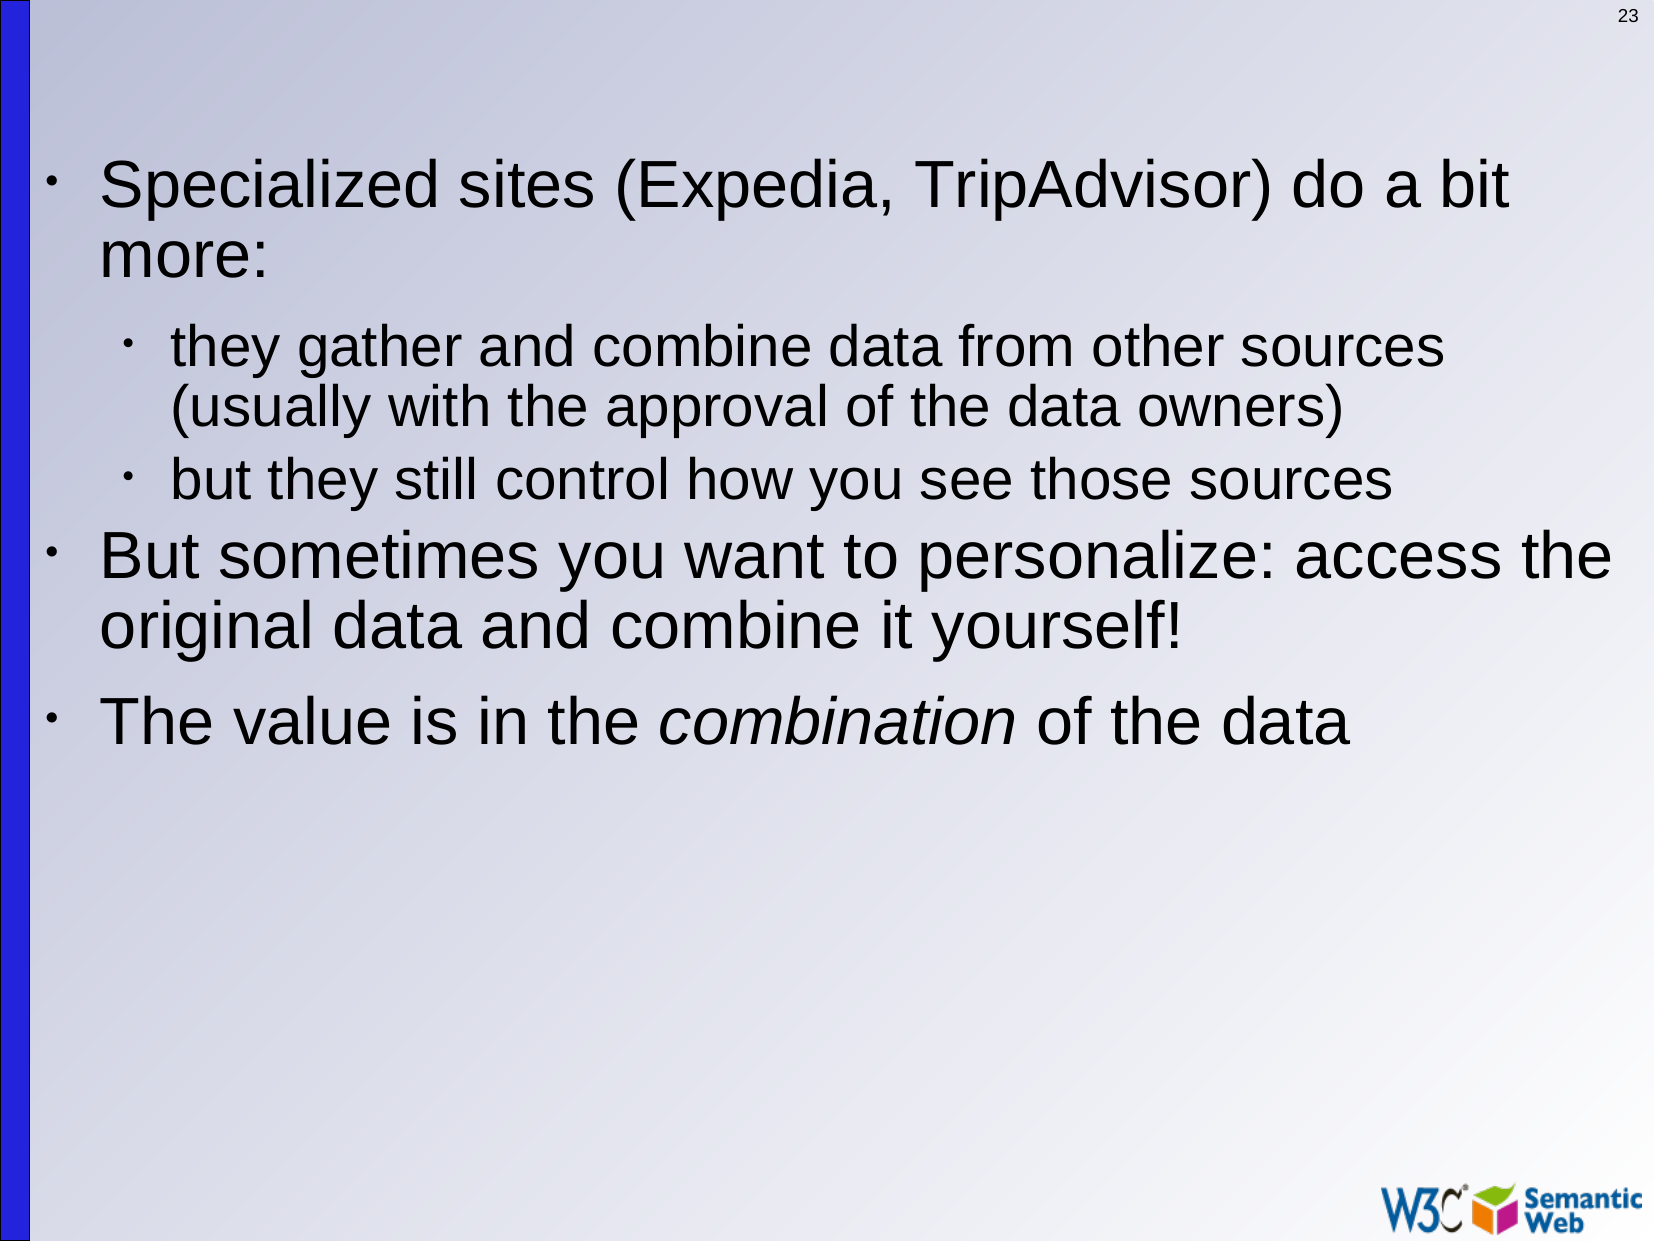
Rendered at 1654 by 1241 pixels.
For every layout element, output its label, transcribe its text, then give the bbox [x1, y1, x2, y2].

picture [1381, 1181, 1642, 1235]
list Specialized sites (Expedia, TripAdvisor) do a bit more: they gather and combine data from other sources (usually with the approval of the data owners) but they still control how you see those sources But sometimes you want to personalize: access the original data and combine it yourself! The value is in the combination of the data [29, 147, 1624, 1134]
